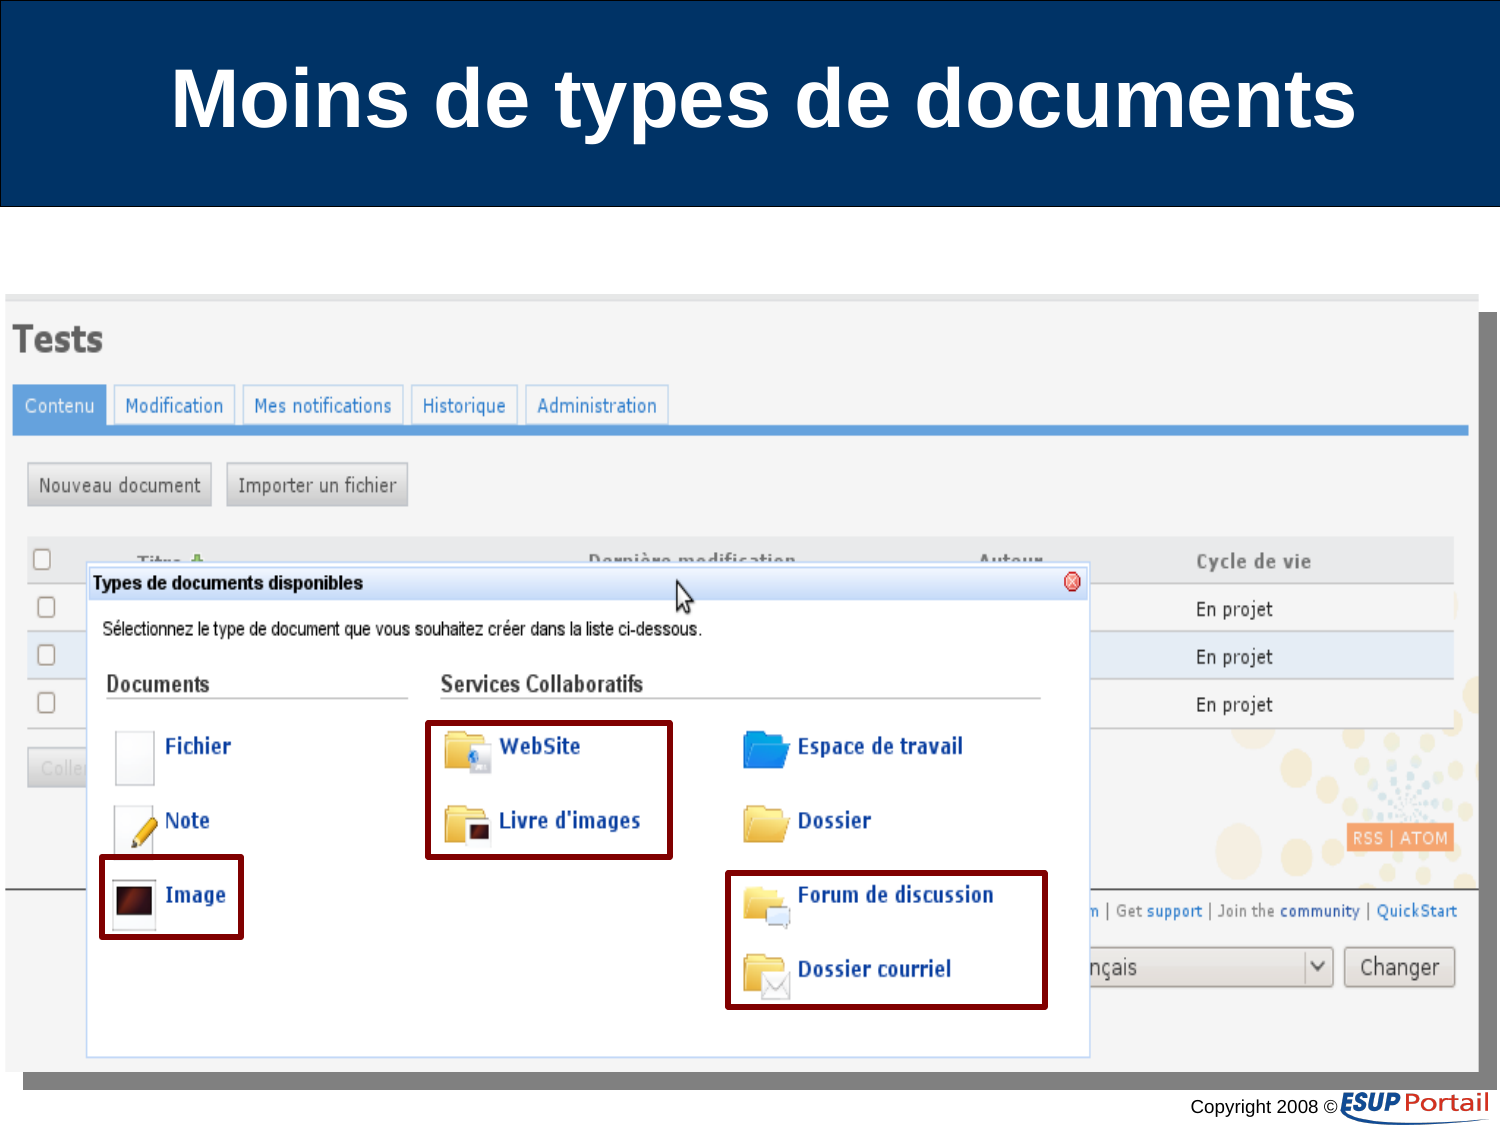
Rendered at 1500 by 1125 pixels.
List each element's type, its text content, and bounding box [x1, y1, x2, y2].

picture [1340, 1092, 1489, 1125]
picture [5, 294, 1479, 1072]
title Moins de types de documents [0, 0, 1500, 210]
